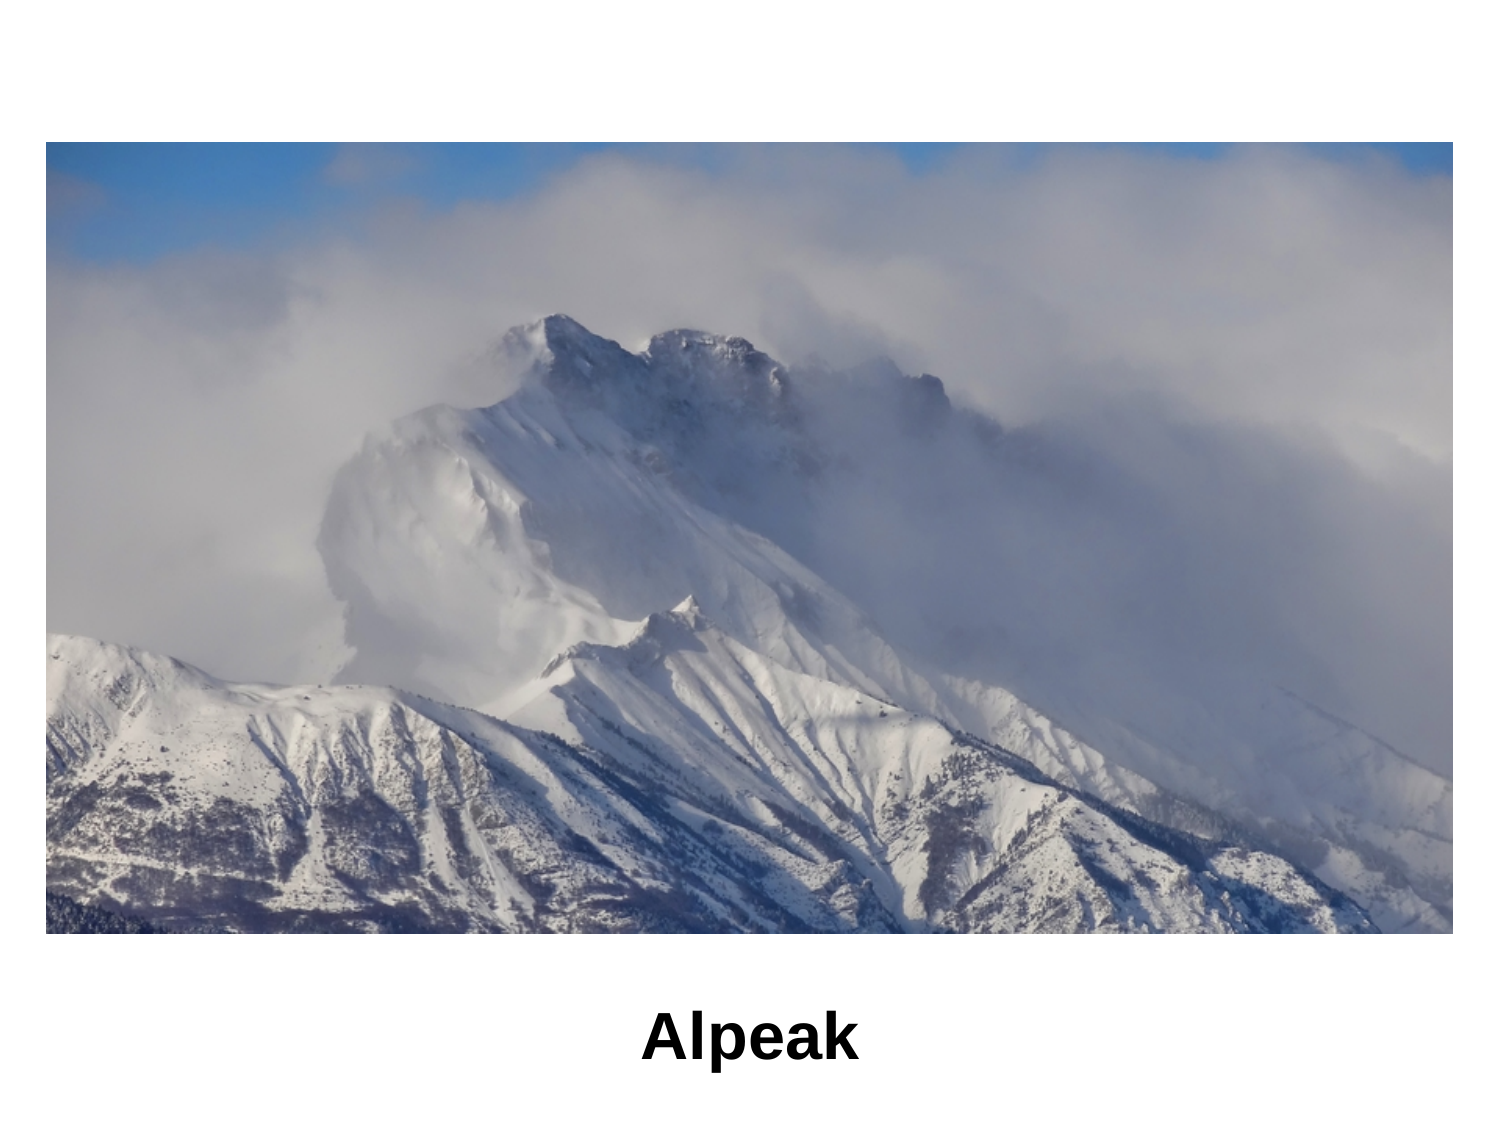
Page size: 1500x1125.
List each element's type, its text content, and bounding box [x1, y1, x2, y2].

picture [46, 142, 1453, 934]
text_box Alpeak [0, 992, 1500, 1105]
